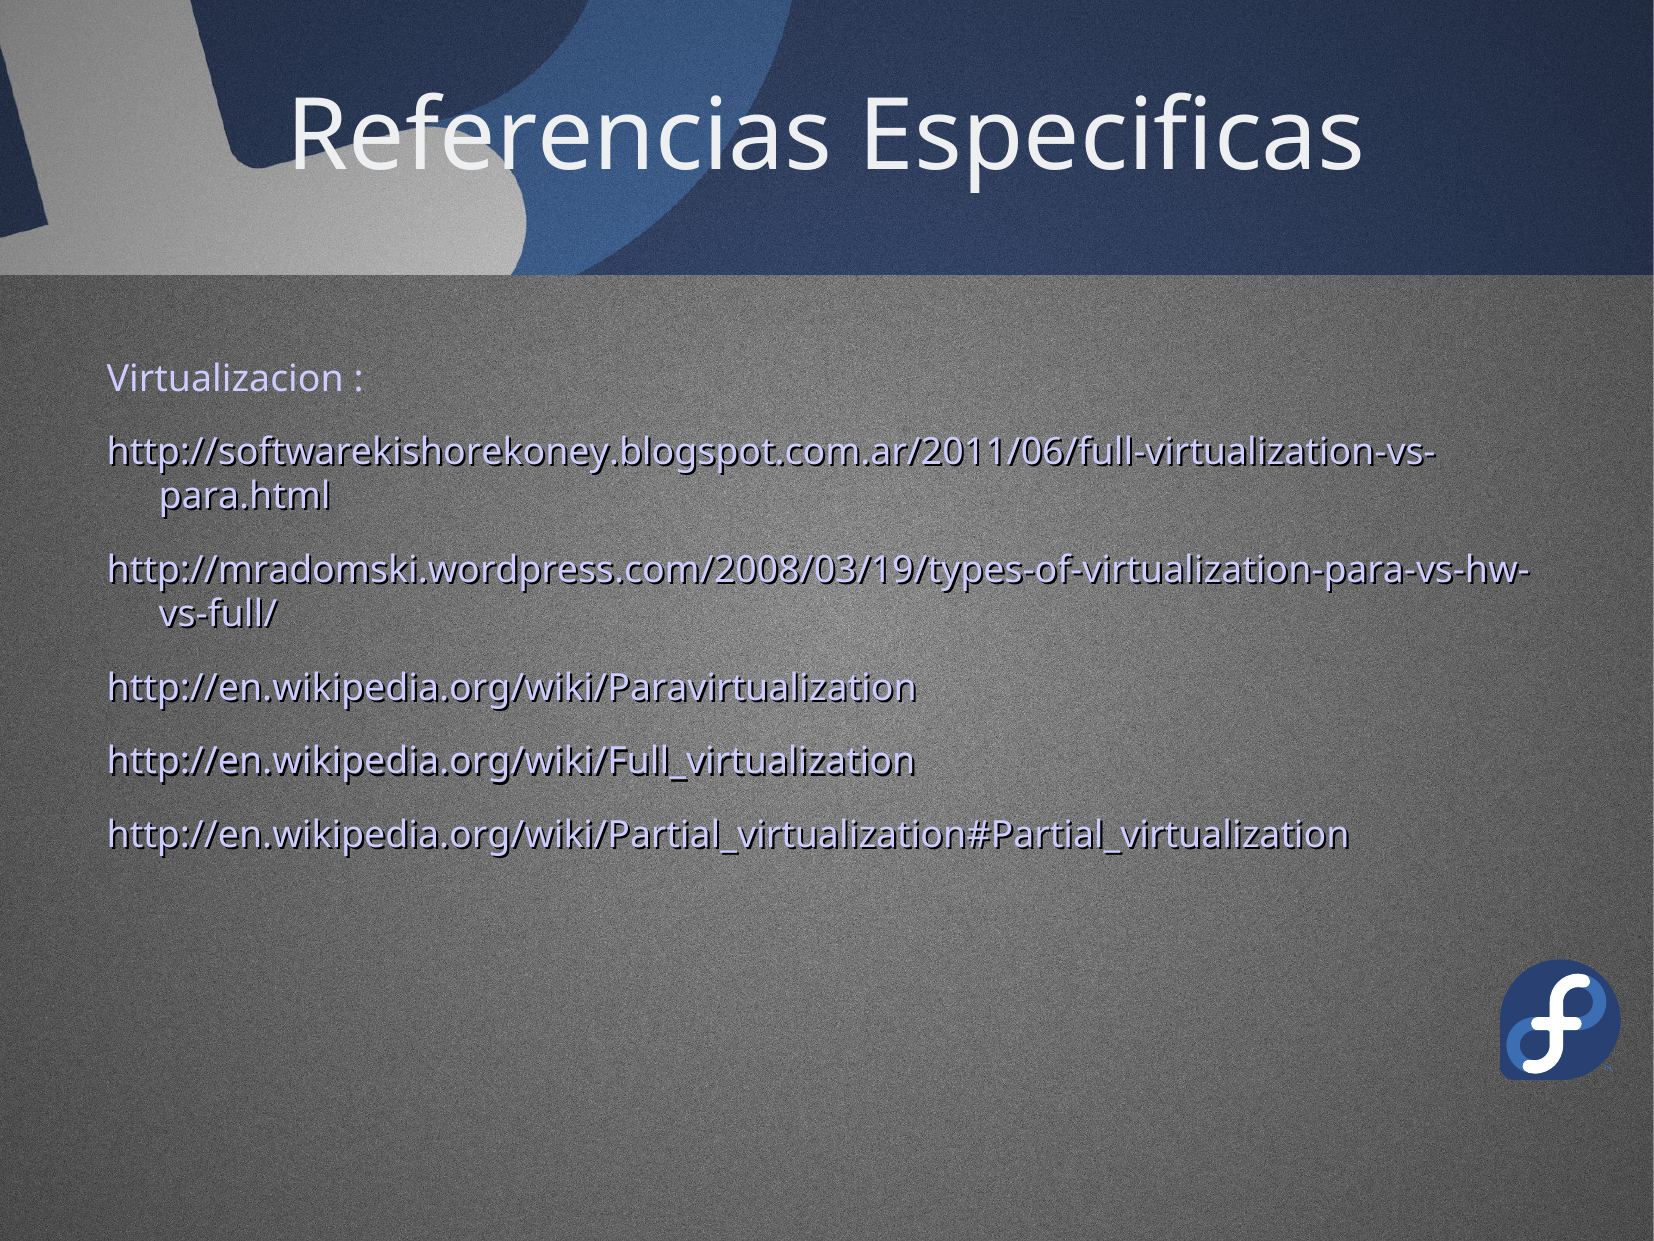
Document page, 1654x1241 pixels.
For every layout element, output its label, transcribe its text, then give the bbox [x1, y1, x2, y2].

text_box Virtualizacion : http://softwarekishorekoney.blogspot.com.ar/2011/06/full-virtualization-vs-para.html http://mradomski.wordpress.com/2008/03/19/types-of-virtualization-para-vs-hw-vs-full/ http://en.wikipedia.org/wiki/Paravirtualization http://en.wikipedia.org/wiki/Full_virtualization http://en.wikipedia.org/wiki/Partial_virtualization#Partial_virtualization [88, 354, 1565, 1064]
picture [0, 0, 1654, 1241]
text_box Referencias Especificas [88, 29, 1565, 237]
